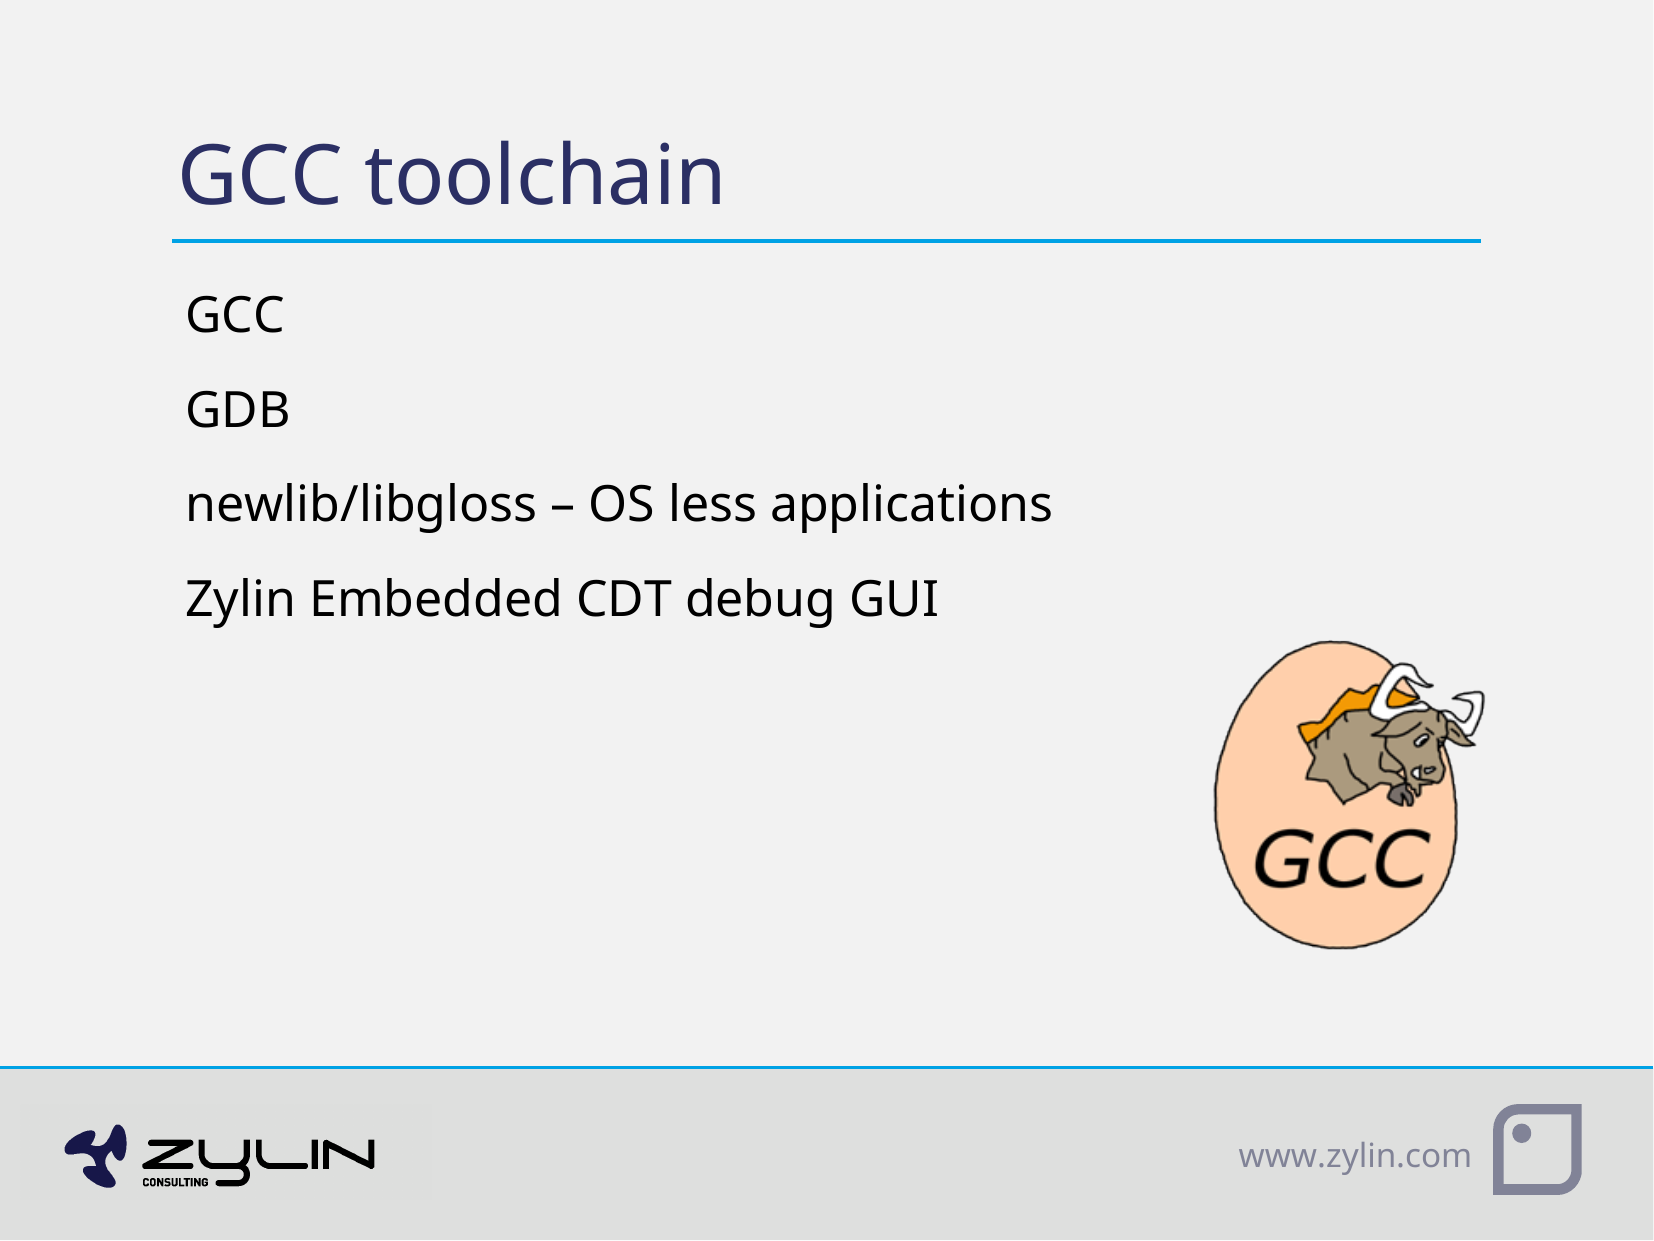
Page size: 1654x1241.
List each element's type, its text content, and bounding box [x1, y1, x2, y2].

list GCC GDB newlib/libgloss – OS less applications Zylin Embedded CDT debug GUI [167, 280, 1495, 1052]
picture [20, 1104, 432, 1200]
picture [1205, 633, 1494, 959]
title GCC toolchain [177, 122, 1493, 223]
